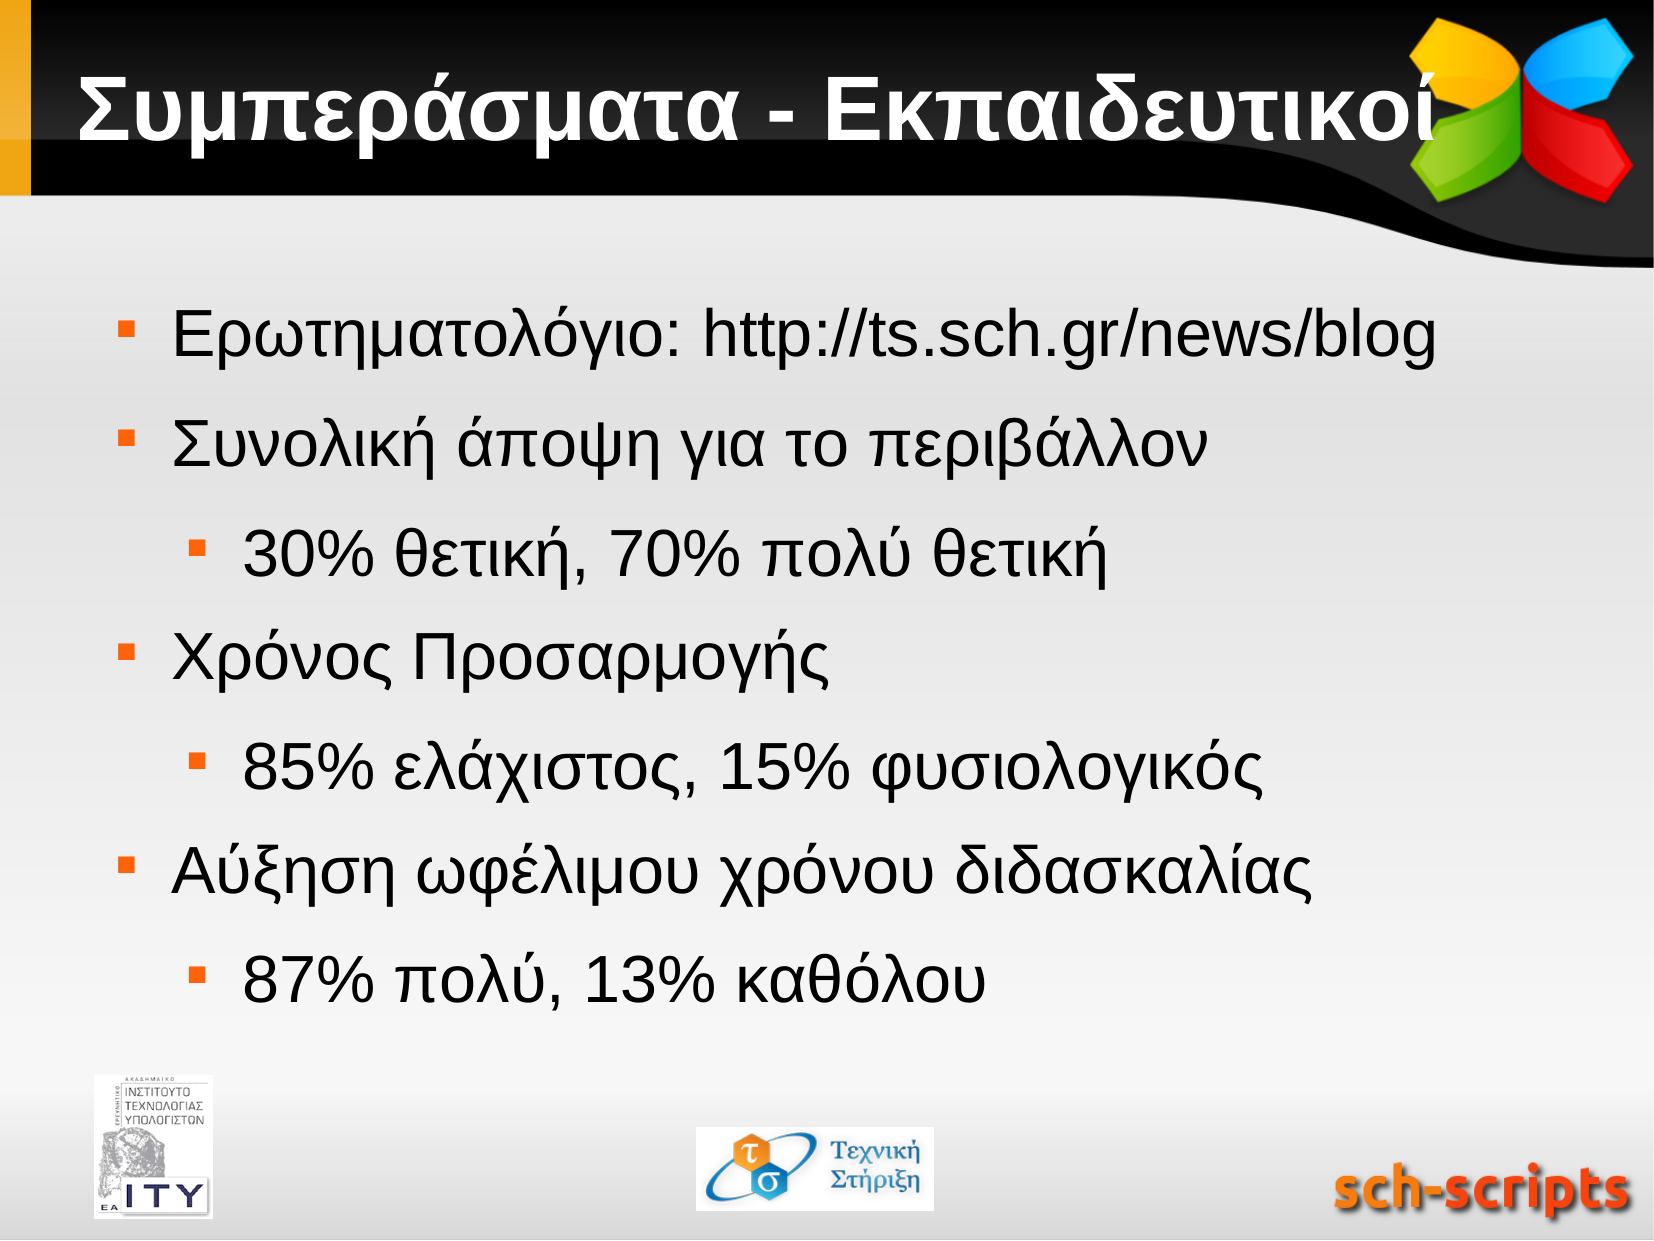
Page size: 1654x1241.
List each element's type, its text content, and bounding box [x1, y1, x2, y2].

picture [0, 0, 1654, 1241]
list Ερωτηματολόγιο: http://ts.sch.gr/news/blog Συνολική άποψη για το περιβάλλον 30% θετική, 70% πολύ θετική Χρόνος Προσαρμογής 85% ελάχιστος, 15% φυσιολογικός Αύξηση ωφέλιμου χρόνου διδασκαλίας 87% πολύ, 13% καθόλου [82, 290, 1571, 1094]
title Συμπεράσματα - Εκπαιδευτικοί [76, 48, 1565, 159]
